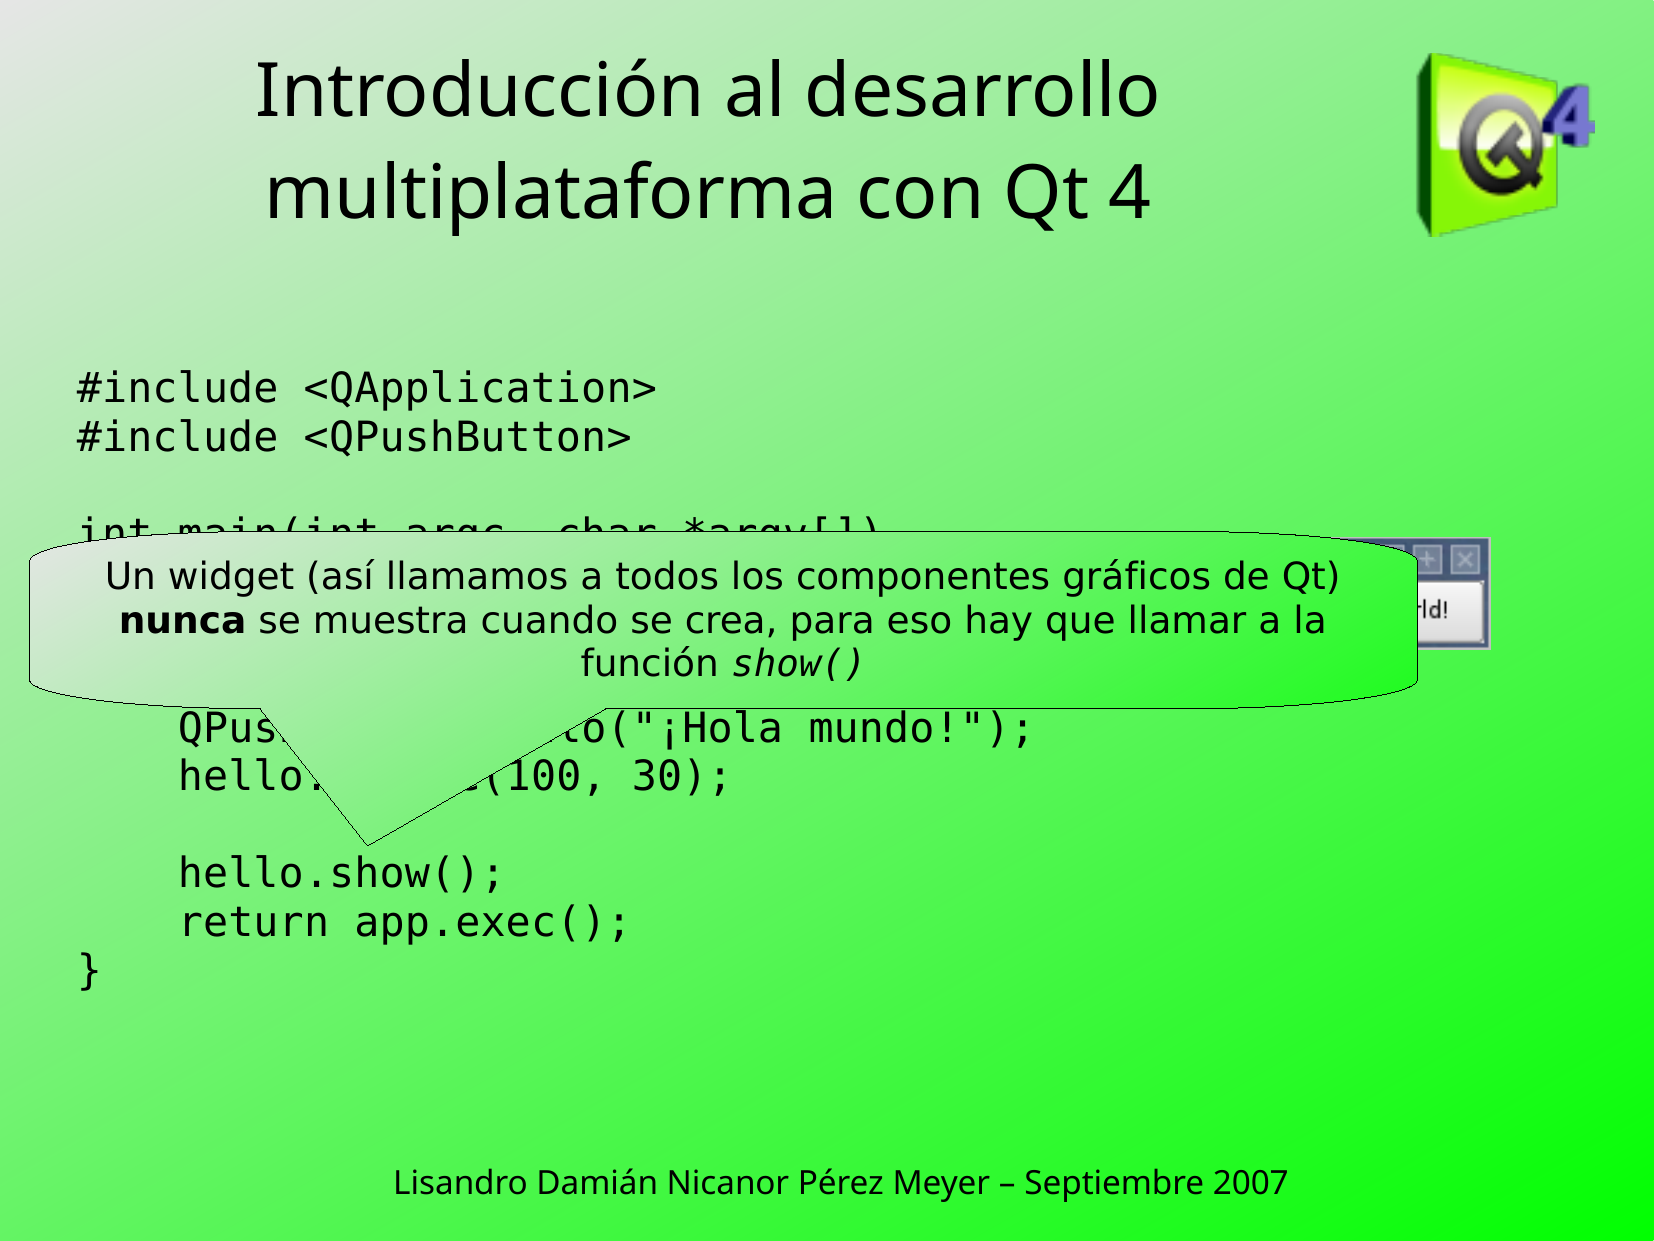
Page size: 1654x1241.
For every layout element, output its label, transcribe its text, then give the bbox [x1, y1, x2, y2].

text_box Un widget (así llamamos a todos los componentes gráficos de Qt) nunca se muestra cuando se crea, para eso hay que llamar a la función show() [29, 531, 1418, 846]
text_box Lisandro Damián Nicanor Pérez Meyer – Septiembre 2007 [88, 1151, 1595, 1213]
title Introducción al desarrollo multiplataforma con Qt 4 [147, 11, 1270, 266]
picture [1332, 537, 1491, 650]
subtitle #include <QApplication> #include <QPushButton> int main(int argc, char *argv[]) { QApplication app(argc, argv); QPushButton hello("¡Hola mundo!"); hello.resize(100, 30); hello.show(); return app.exec(); } [76, 363, 1565, 995]
picture [1412, 53, 1595, 237]
